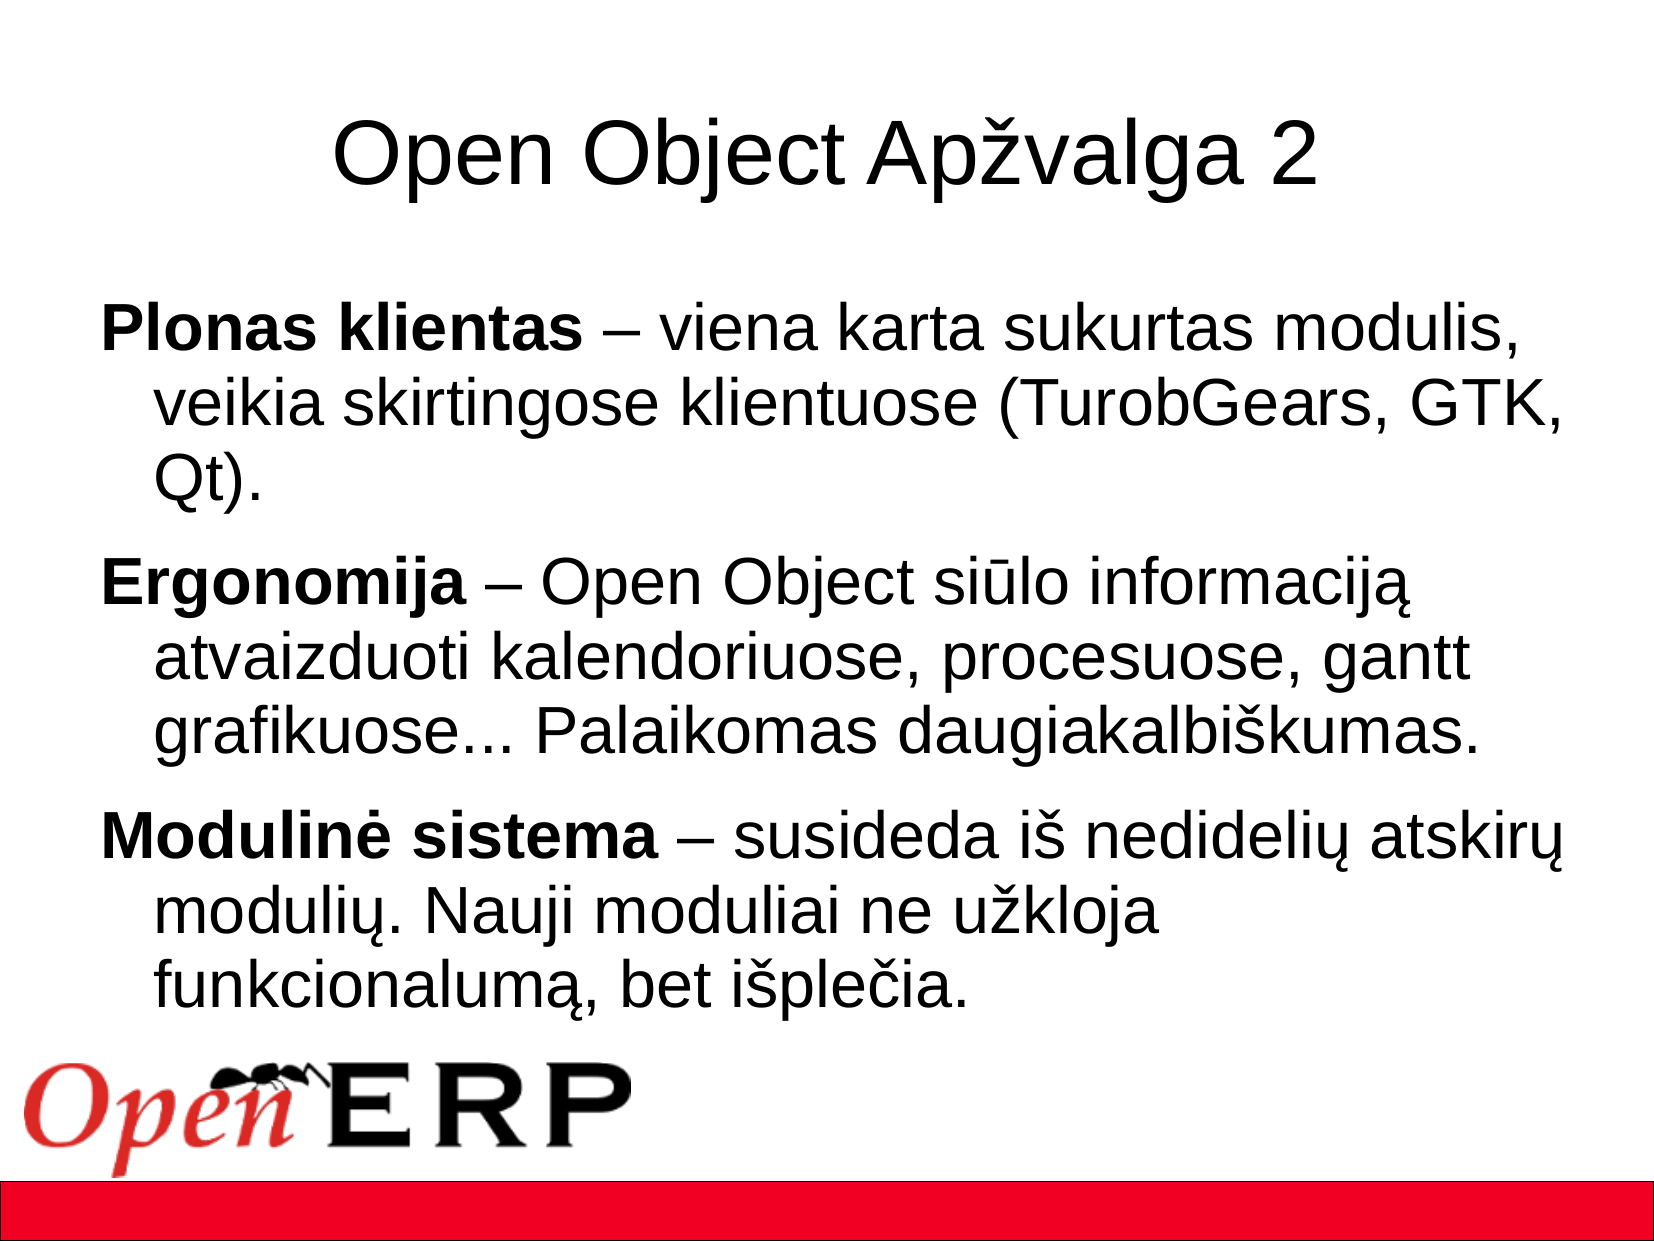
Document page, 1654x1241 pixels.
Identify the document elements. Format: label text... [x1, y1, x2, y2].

list Plonas klientas – viena karta sukurtas modulis, veikia skirtingose klientuose (TurobGears, GTK, Qt). Ergonomija – Open Object siūlo informaciją atvaizduoti kalendoriuose, procesuose, gantt grafikuose... Palaikomas daugiakalbiškumas. Modulinė sistema – susideda iš nedidelių atskirų modulių. Nauji moduliai ne užkloja funkcionalumą, bet išplečia. [82, 290, 1571, 1094]
picture [24, 1062, 631, 1178]
title Open Object Apžvalga 2 [82, 56, 1571, 250]
